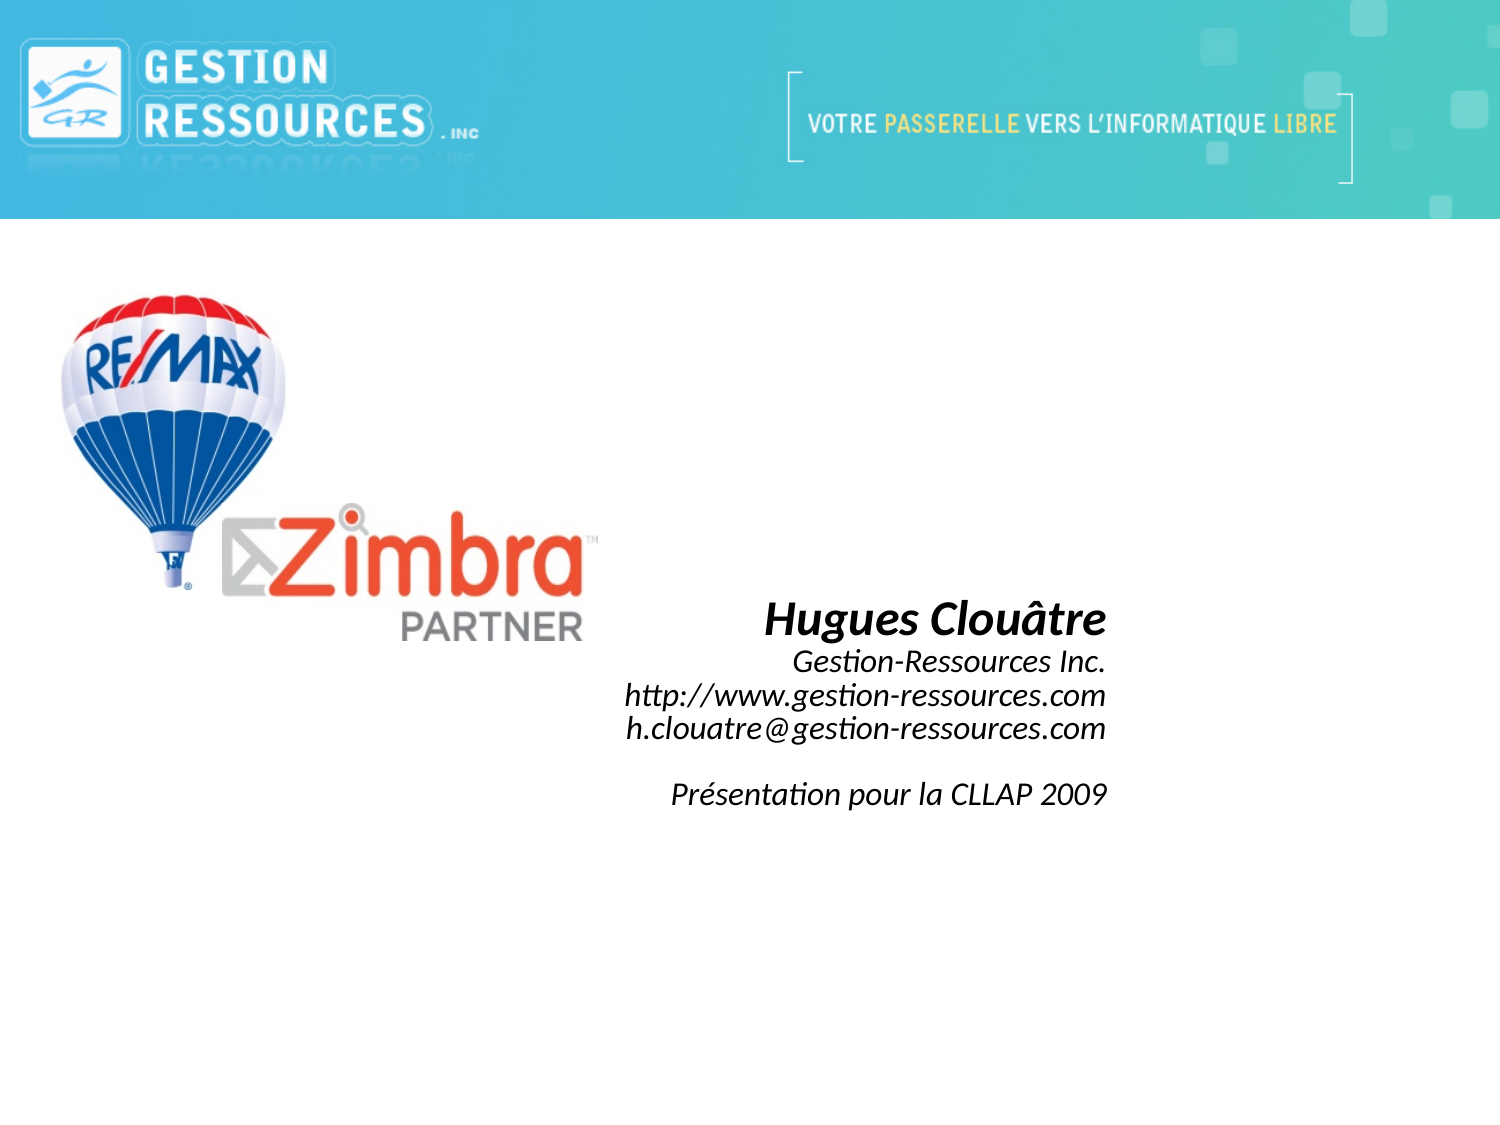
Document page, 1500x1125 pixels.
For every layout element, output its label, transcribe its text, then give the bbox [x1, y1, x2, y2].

picture [58, 292, 598, 642]
text_box Hugues Clouâtre Gestion-Ressources Inc. http://www.gestion-ressources.com h.clouatre@gestion-ressources.com Présentation pour la CLLAP 2009 [316, 590, 1123, 857]
picture [0, 0, 1500, 219]
